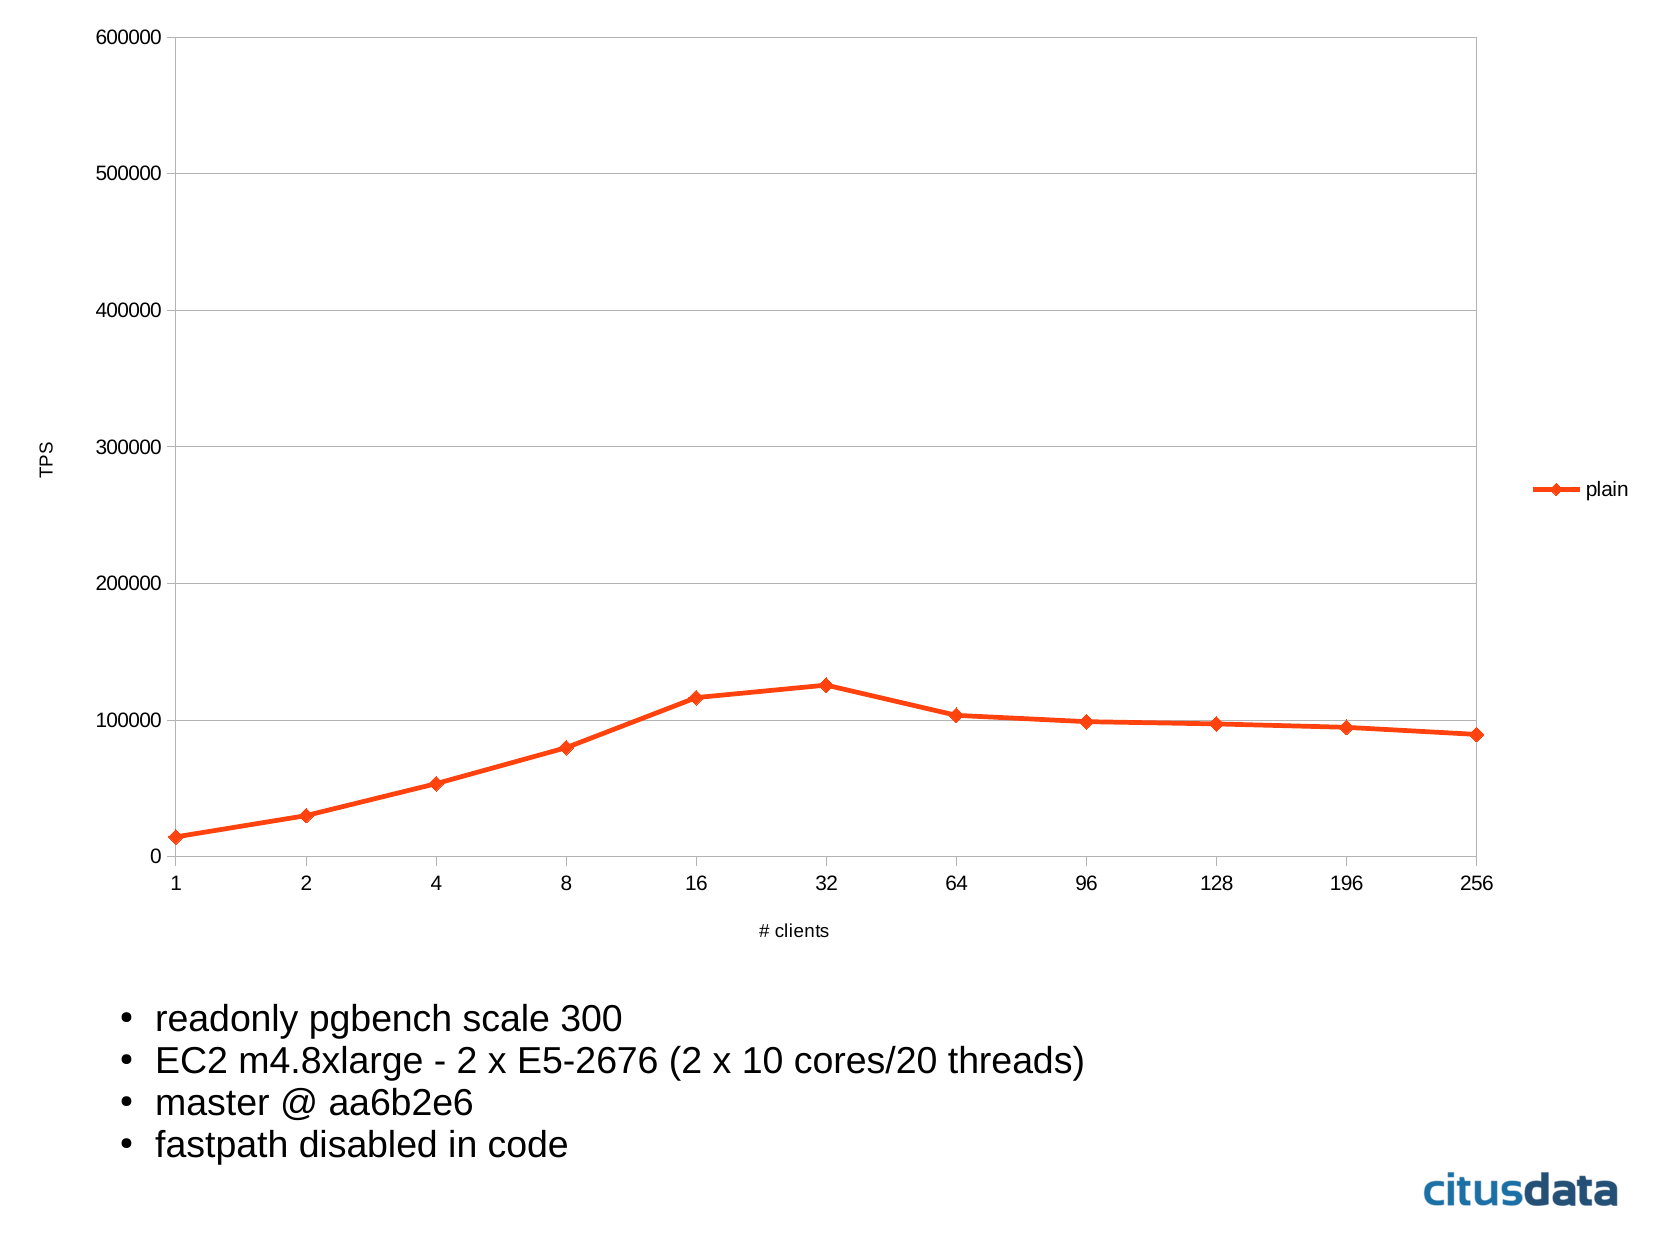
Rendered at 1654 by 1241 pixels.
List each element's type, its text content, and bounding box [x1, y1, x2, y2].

picture [1420, 1167, 1622, 1209]
chart [3, 6, 1648, 973]
text_box readonly pgbench scale 300 EC2 m4.8xlarge - 2 x E5-2676 (2 x 10 cores/20 threads) master @ aa6b2e6 fastpath disabled in code [105, 990, 1471, 1173]
